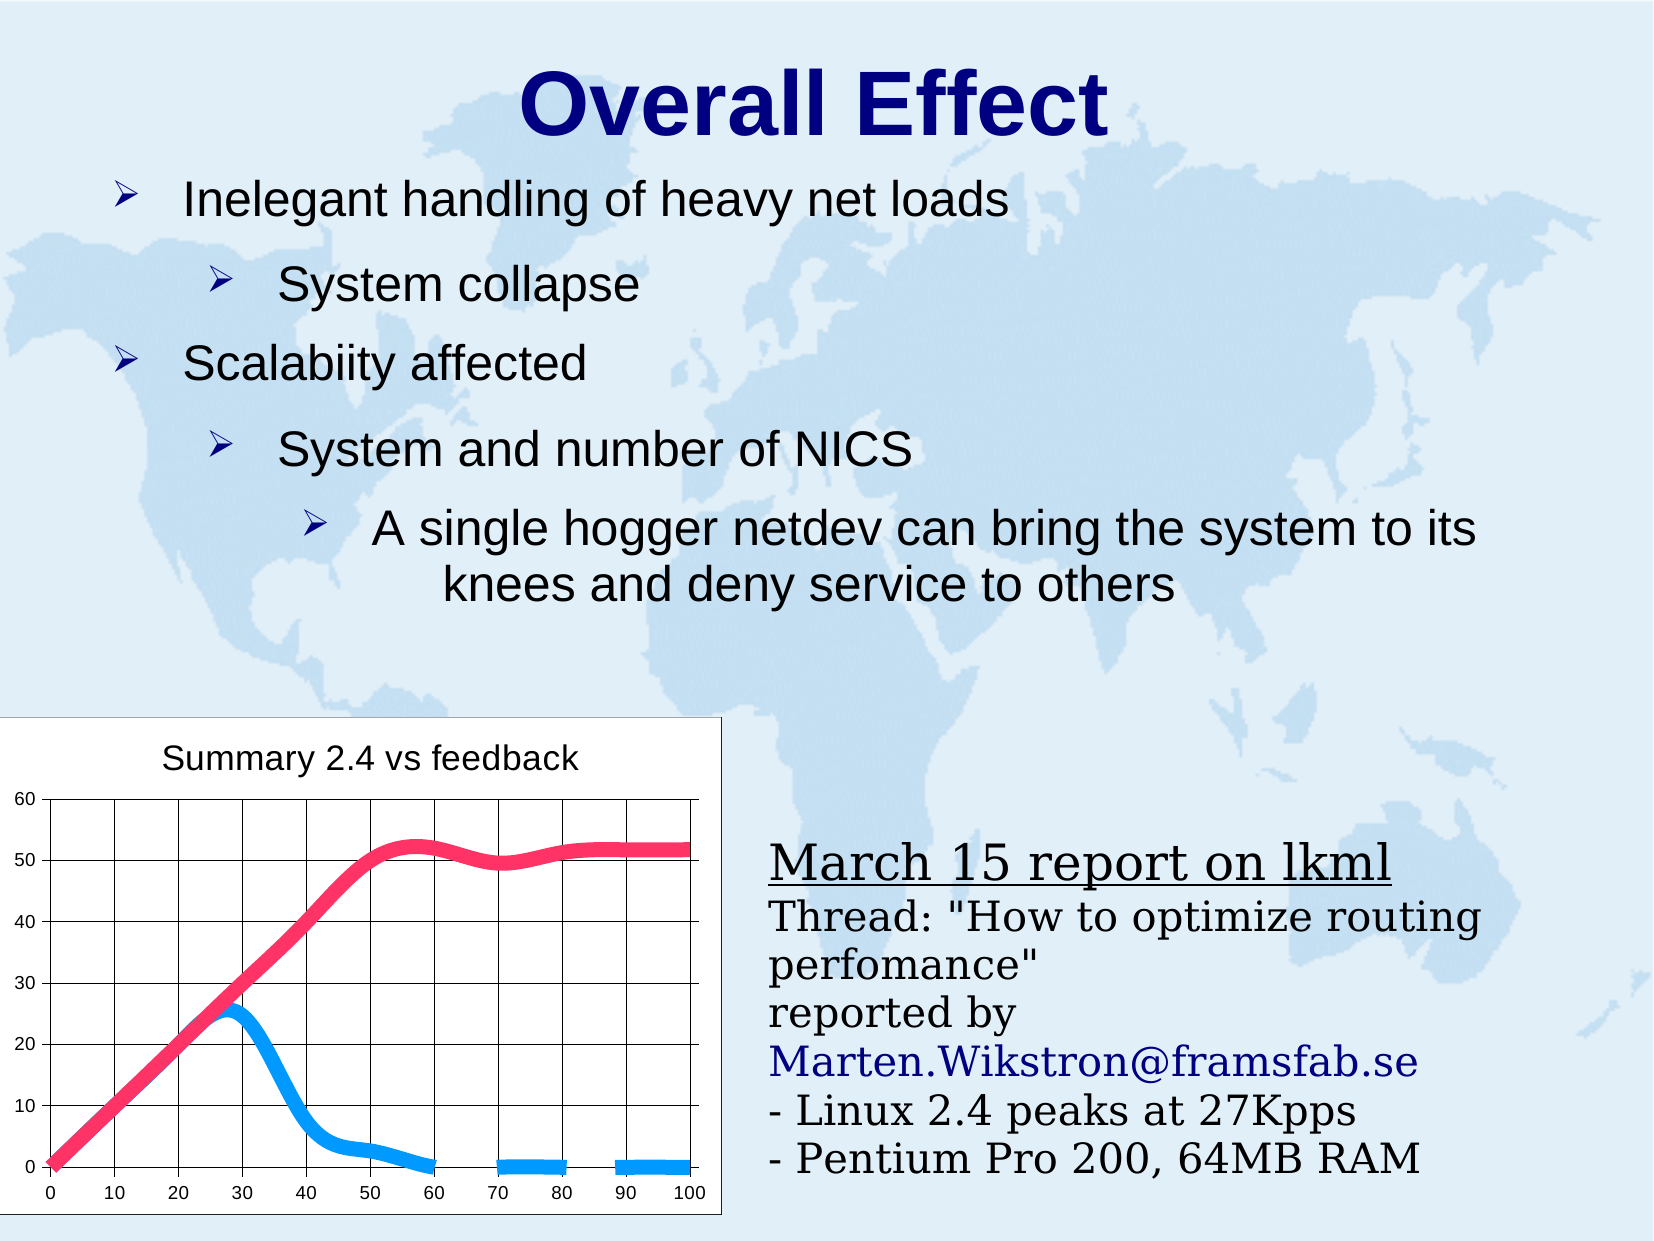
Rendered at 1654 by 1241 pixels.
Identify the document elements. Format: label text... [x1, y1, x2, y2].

chart [0, 717, 722, 1215]
text_box March 15 report on lkml Thread: "How to optimize routing perfomance" reported by Marten.Wikstron@framsfab.se - Linux 2.4 peaks at 27Kpps - Pentium Pro 200, 64MB RAM [768, 834, 1629, 1184]
title Overall Effect [108, 0, 1521, 208]
picture [0, 0, 1654, 1241]
list Inelegant handling of heavy net loads System collapse Scalabiity affected System and number of NICS A single hogger netdev can bring the system to its knees and deny service to others [88, 170, 1514, 714]
